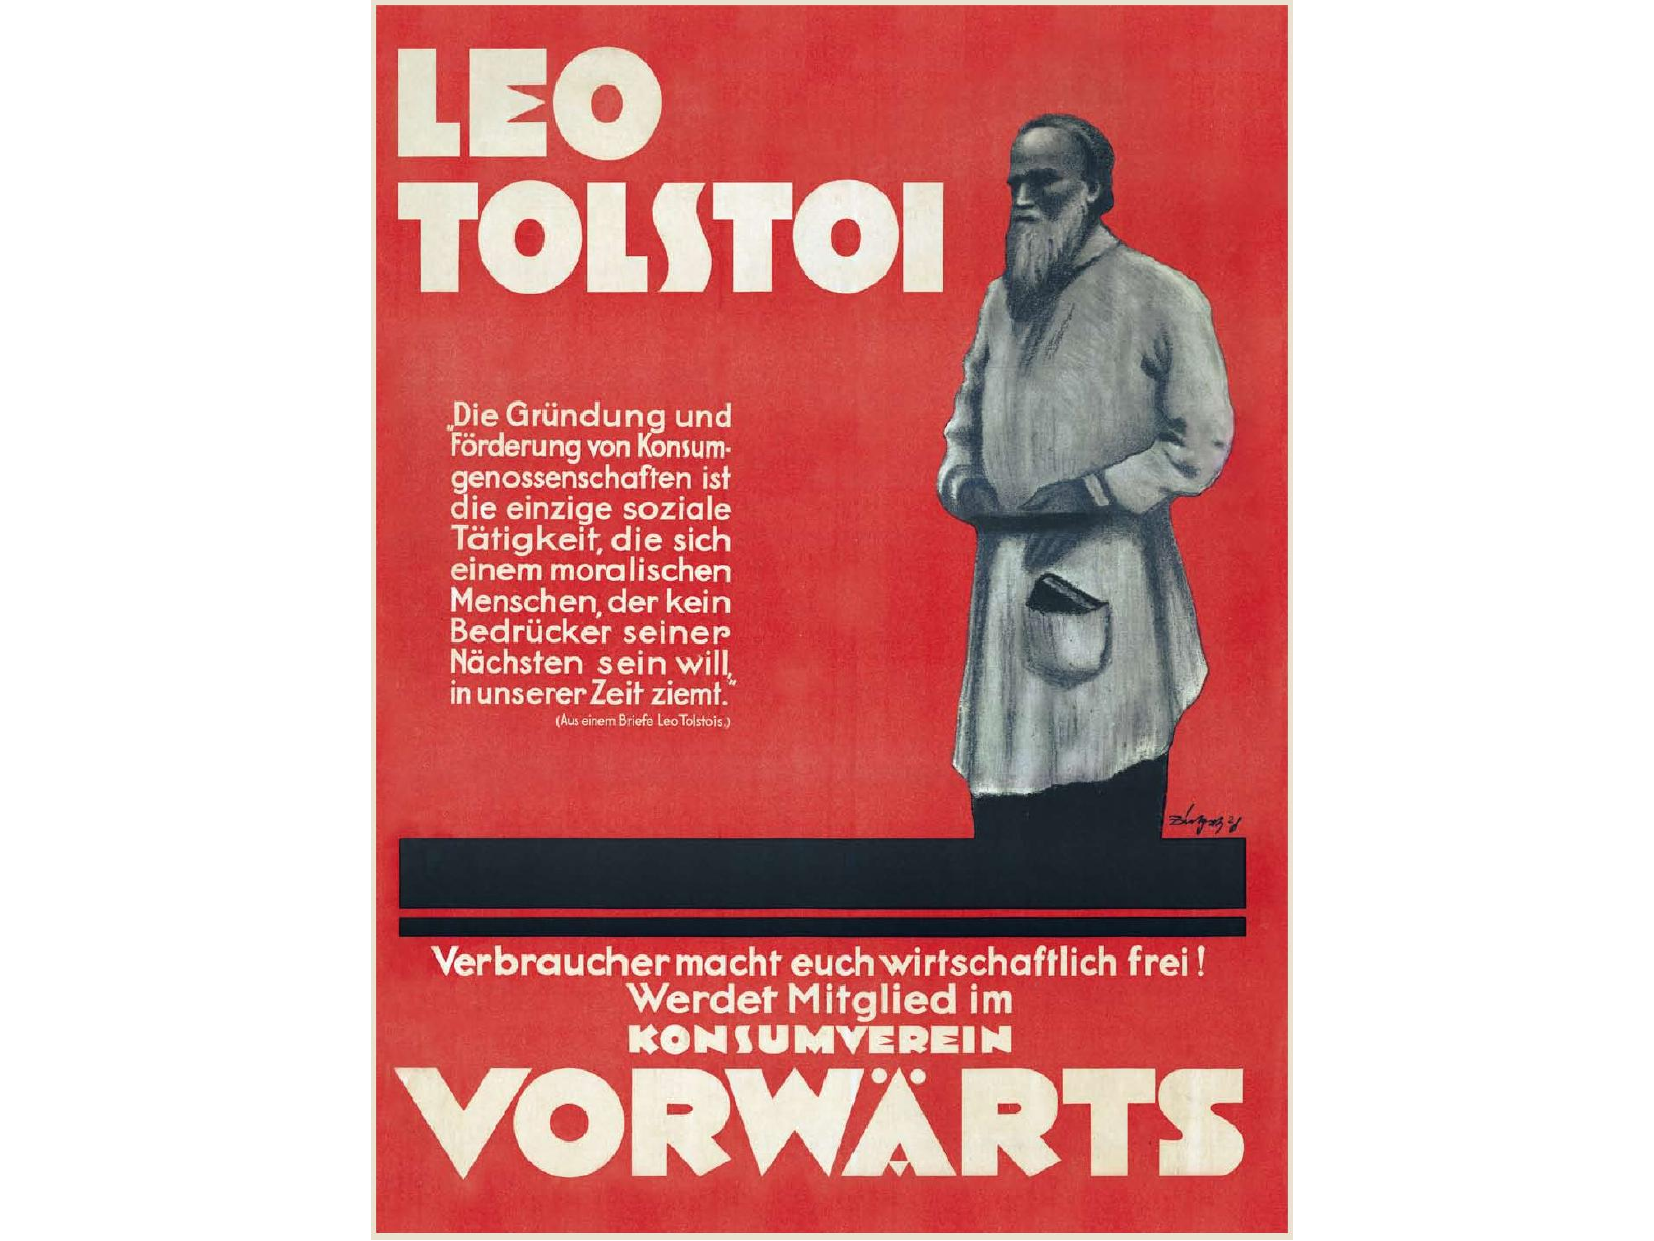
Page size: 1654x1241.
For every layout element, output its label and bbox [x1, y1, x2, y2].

picture [371, 0, 1293, 1240]
